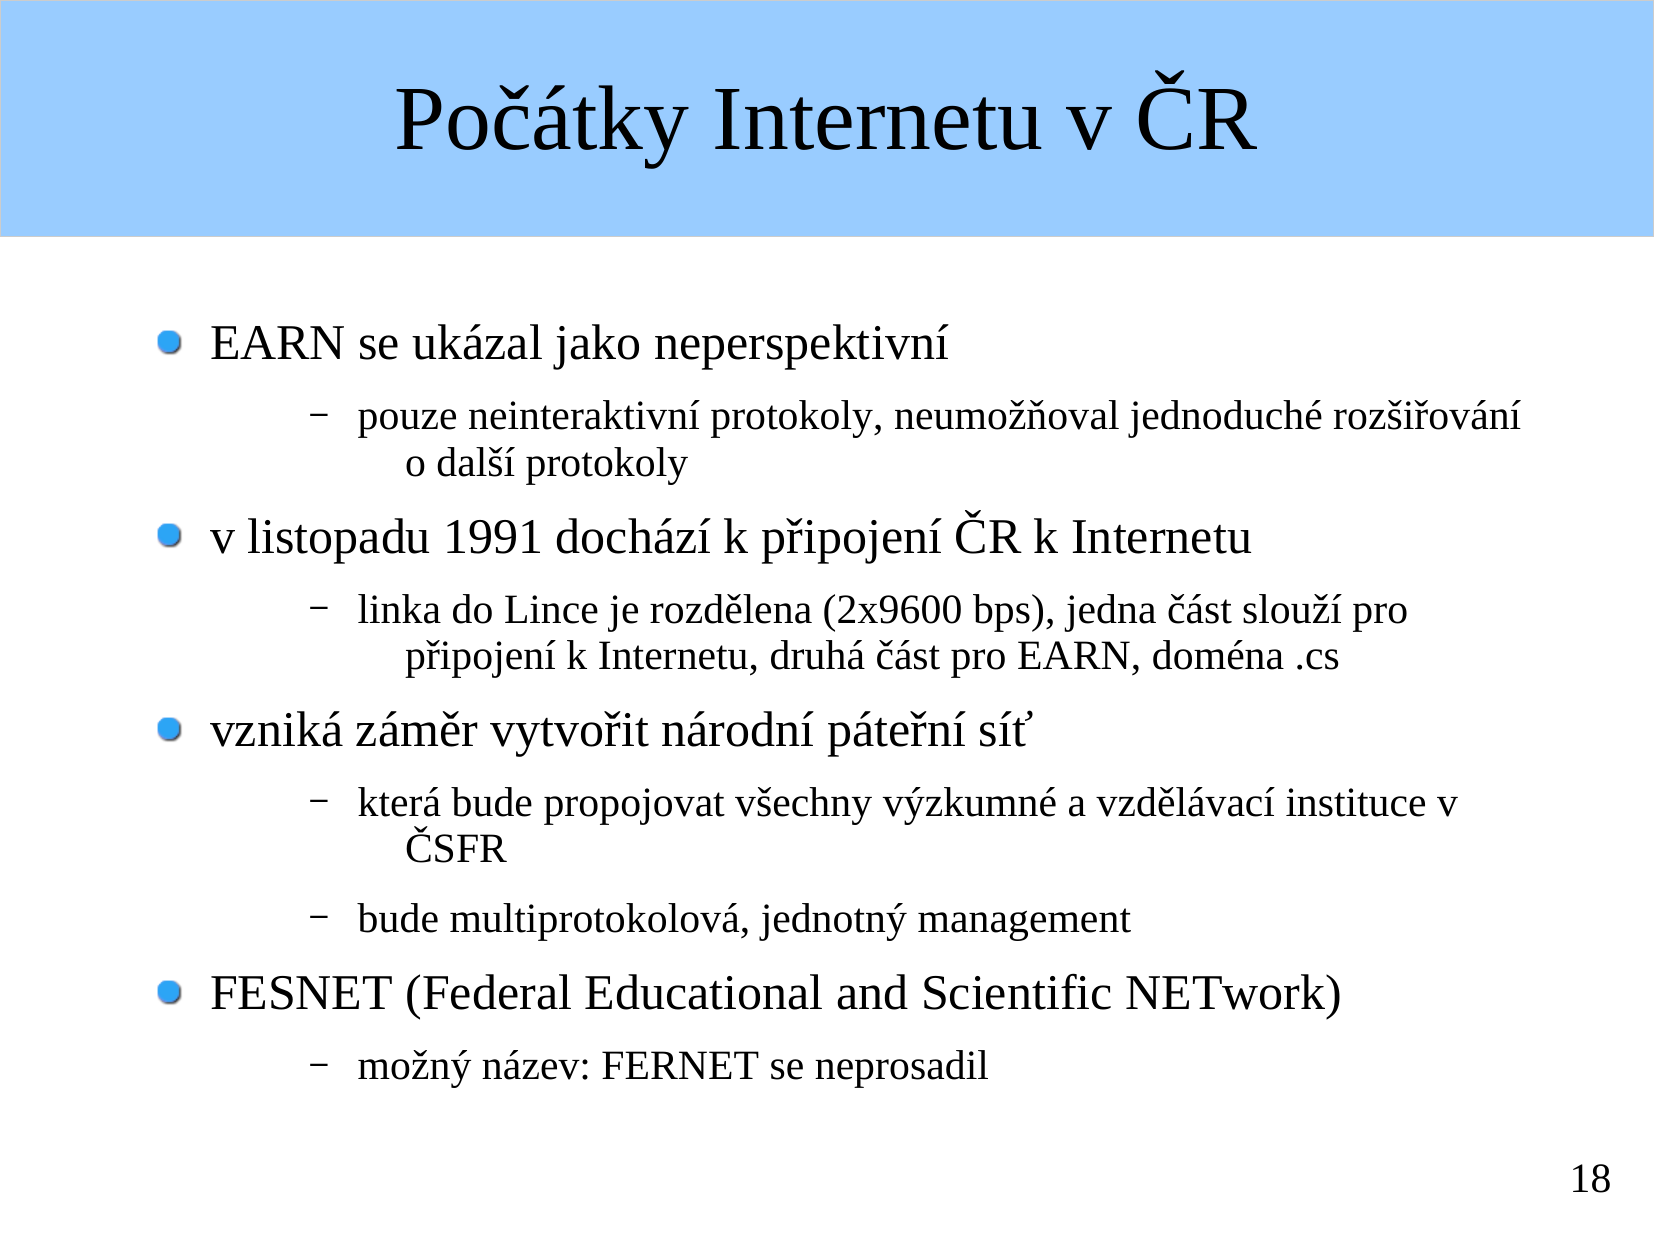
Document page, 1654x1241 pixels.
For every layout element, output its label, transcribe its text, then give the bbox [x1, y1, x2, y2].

title Počátky Internetu v ČR [0, 0, 1654, 237]
list EARN se ukázal jako neperspektivní pouze neinteraktivní protokoly, neumožňoval jednoduché rozšiřování o další protokoly v listopadu 1991 dochází k připojení ČR k Internetu linka do Lince je rozdělena (2x9600 bps), jedna část slouží pro připojení k Internetu, druhá část pro EARN, doména .cs vzniká záměr vytvořit národní páteřní síť která bude propojovat všechny výzkumné a vzdělávací instituce v ČSFR bude multiprotokolová, jednotný management FESNET (Federal Educational and Scientific NETwork) možný název: FERNET se neprosadil [121, 315, 1534, 1123]
